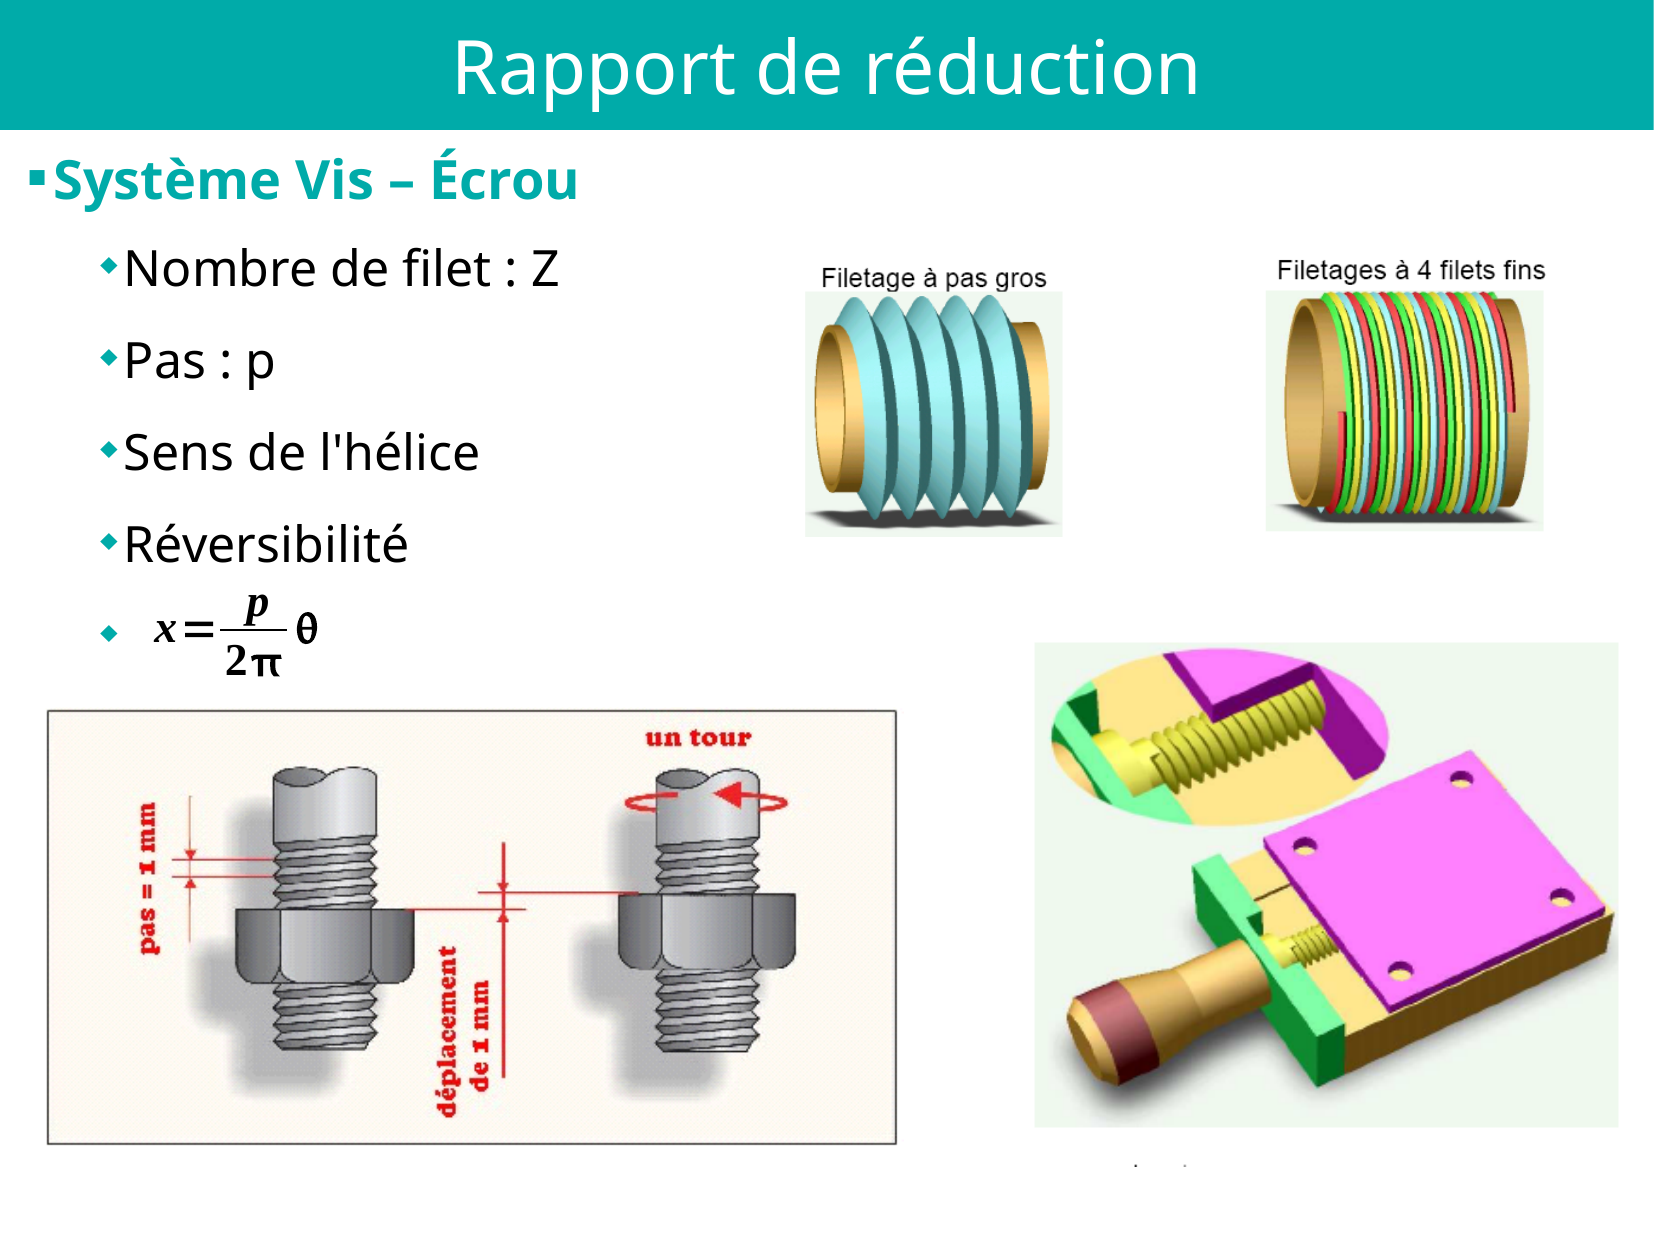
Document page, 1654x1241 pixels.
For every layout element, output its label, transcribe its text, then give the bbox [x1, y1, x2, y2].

list Système Vis – Écrou Nombre de filet : Z Pas : p Sens de l'hélice Réversibilité [11, 141, 1642, 861]
picture [44, 707, 904, 1152]
picture [1003, 618, 1651, 1167]
chart [143, 575, 325, 686]
picture [1249, 242, 1580, 546]
picture [797, 250, 1078, 537]
title Rapport de réduction [0, 0, 1654, 130]
